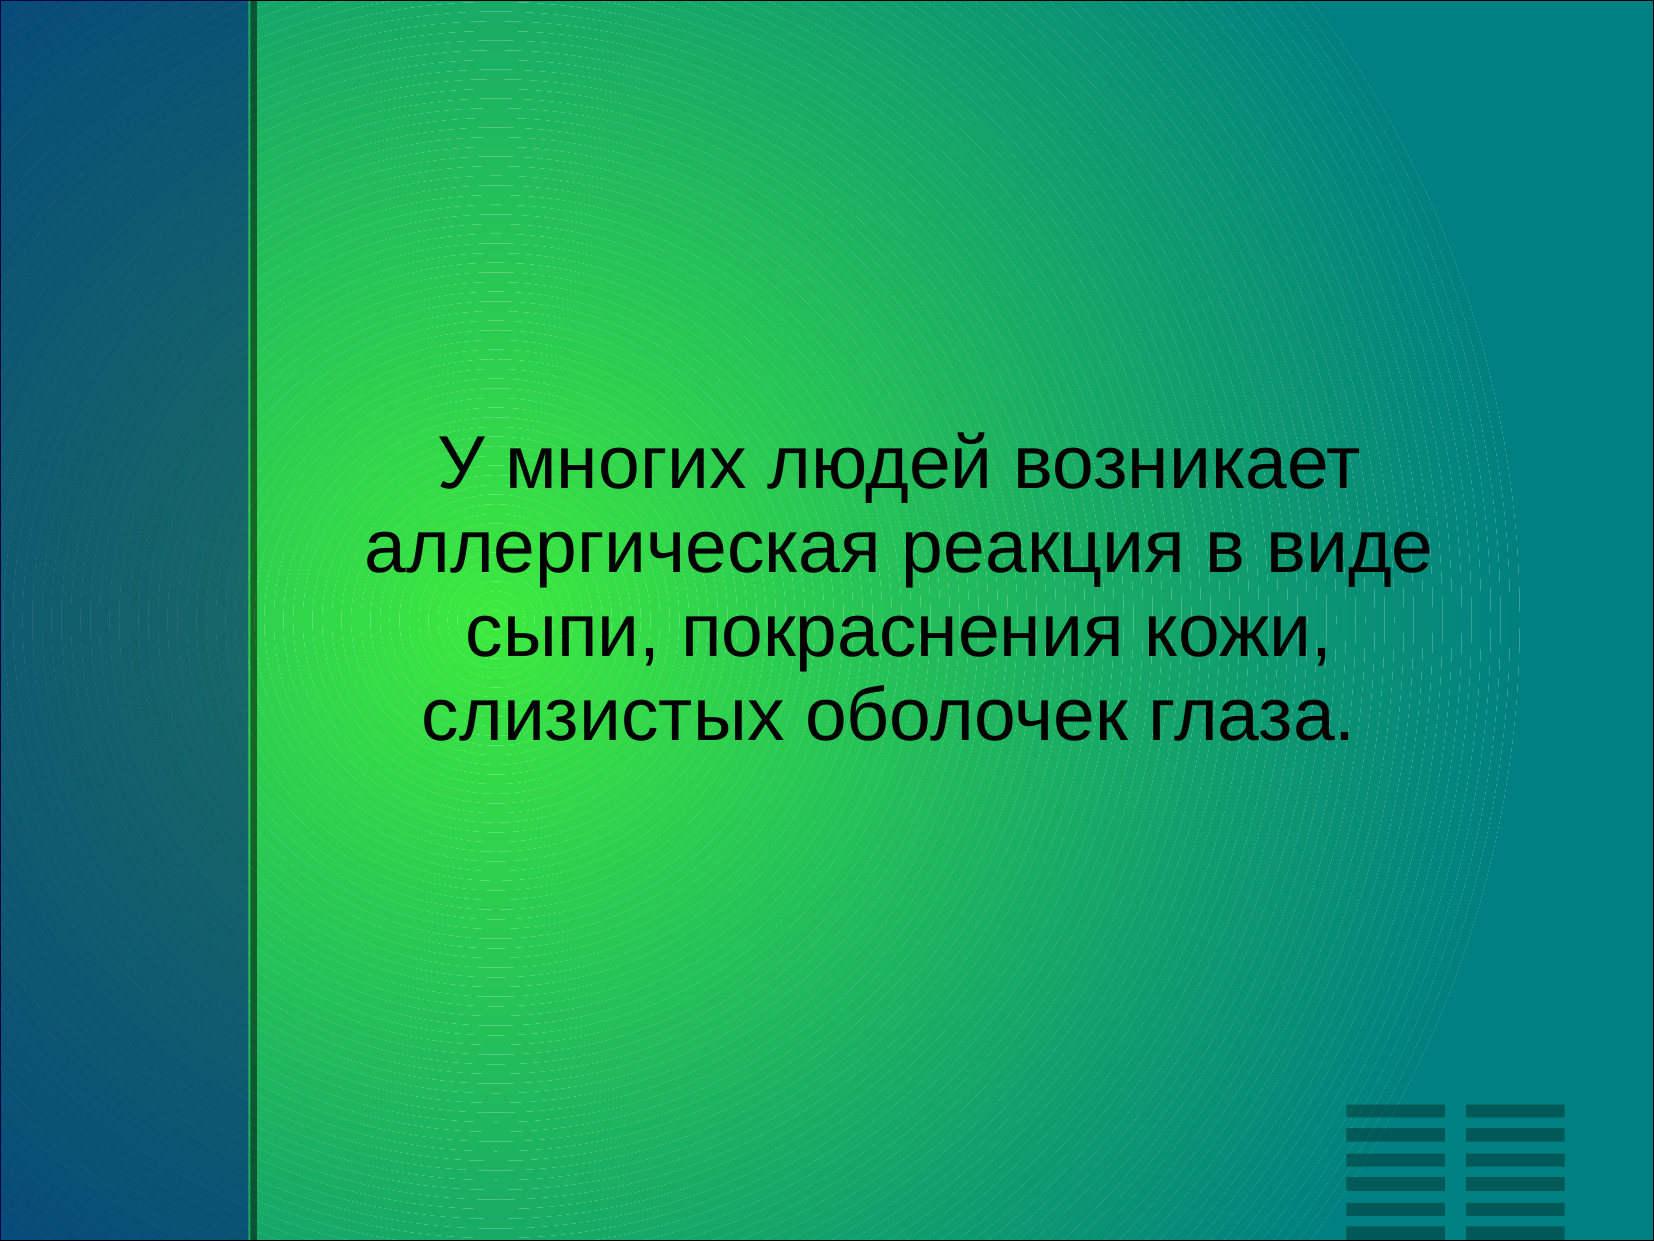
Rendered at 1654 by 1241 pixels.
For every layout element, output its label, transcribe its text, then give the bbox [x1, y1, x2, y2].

text_box У многих людей возникает аллергическая реакция в виде сыпи, покраснения кожи, слизистых оболочек глаза. [292, 413, 1506, 798]
